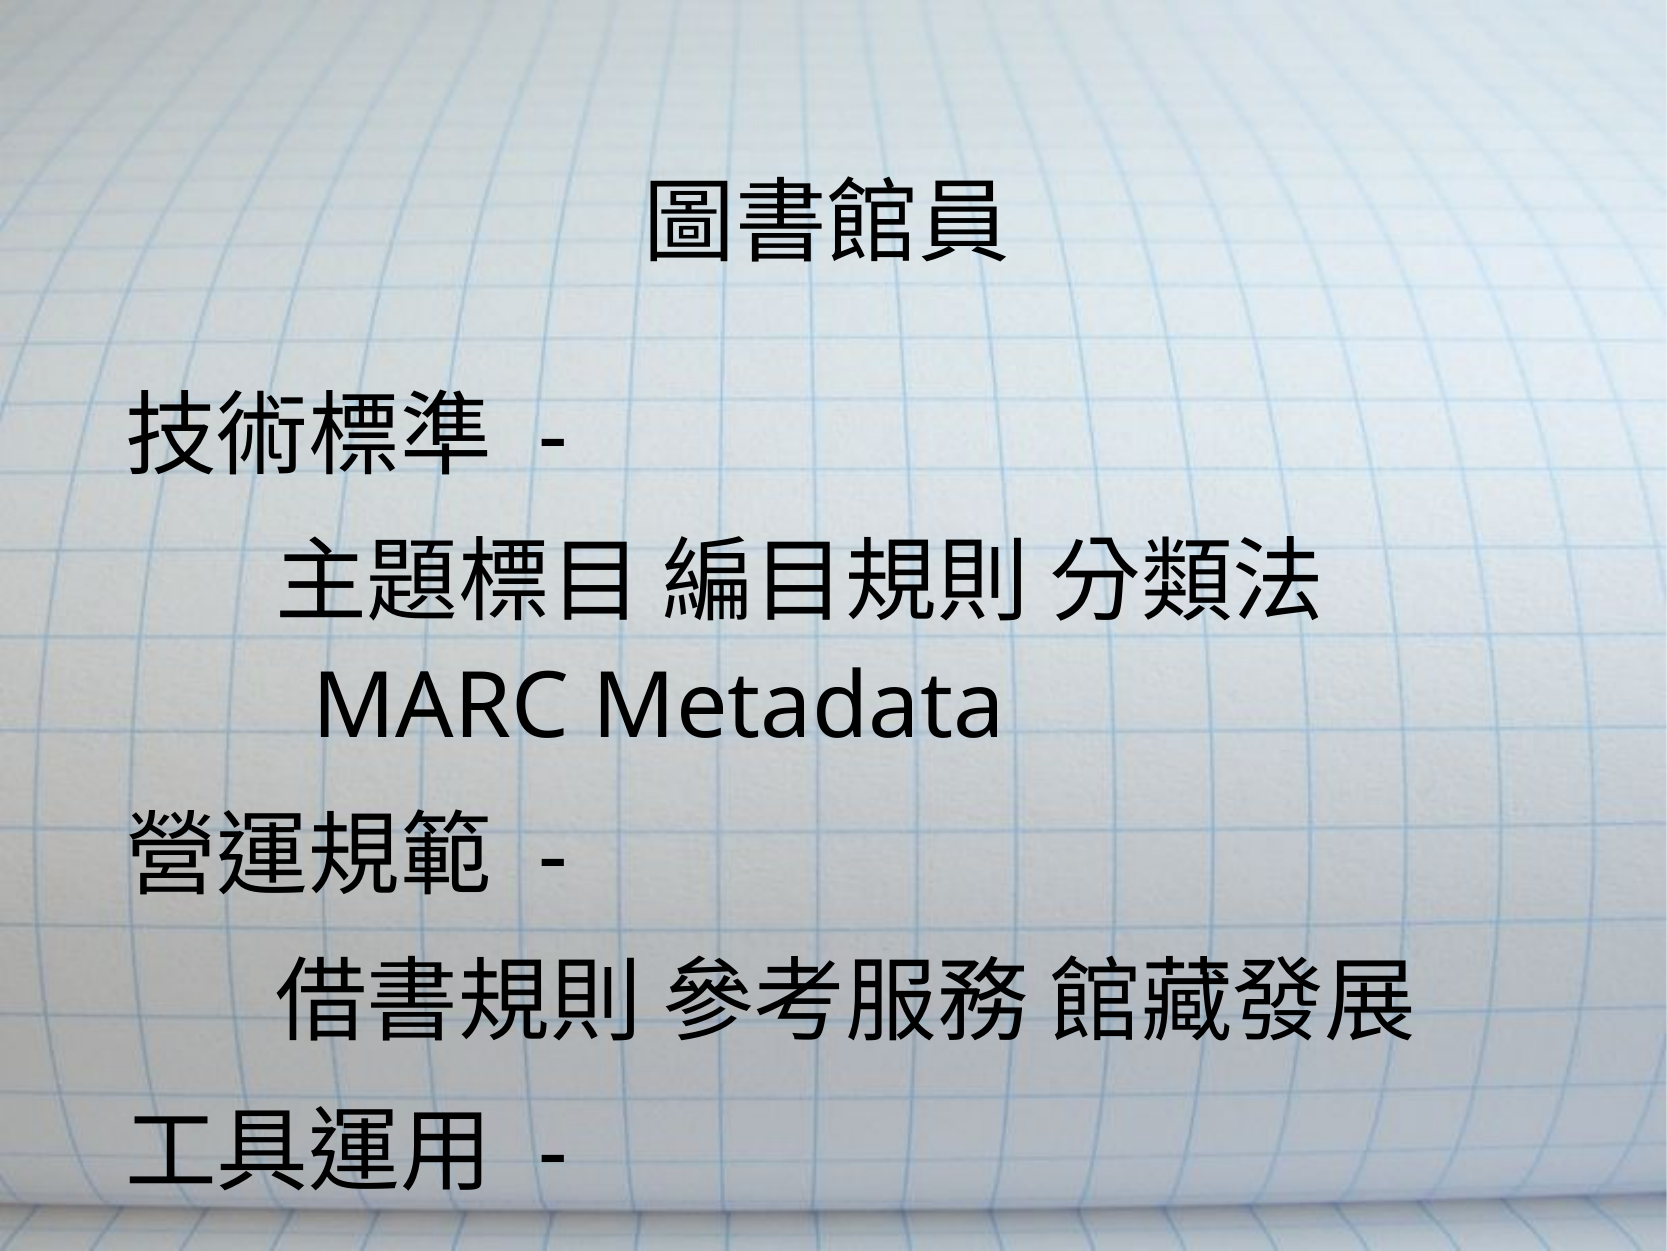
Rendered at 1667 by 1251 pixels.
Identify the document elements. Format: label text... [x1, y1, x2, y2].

picture [0, 0, 1667, 1251]
list 技術標準 - 主題標目 編目規則 分類法 MARC Metadata 營運規範 - 借書規則 參考服務 館藏發展 工具運用 - 電腦操作, 上架歸架 [124, 360, 1542, 1162]
title 圖書館員 [118, 104, 1536, 325]
